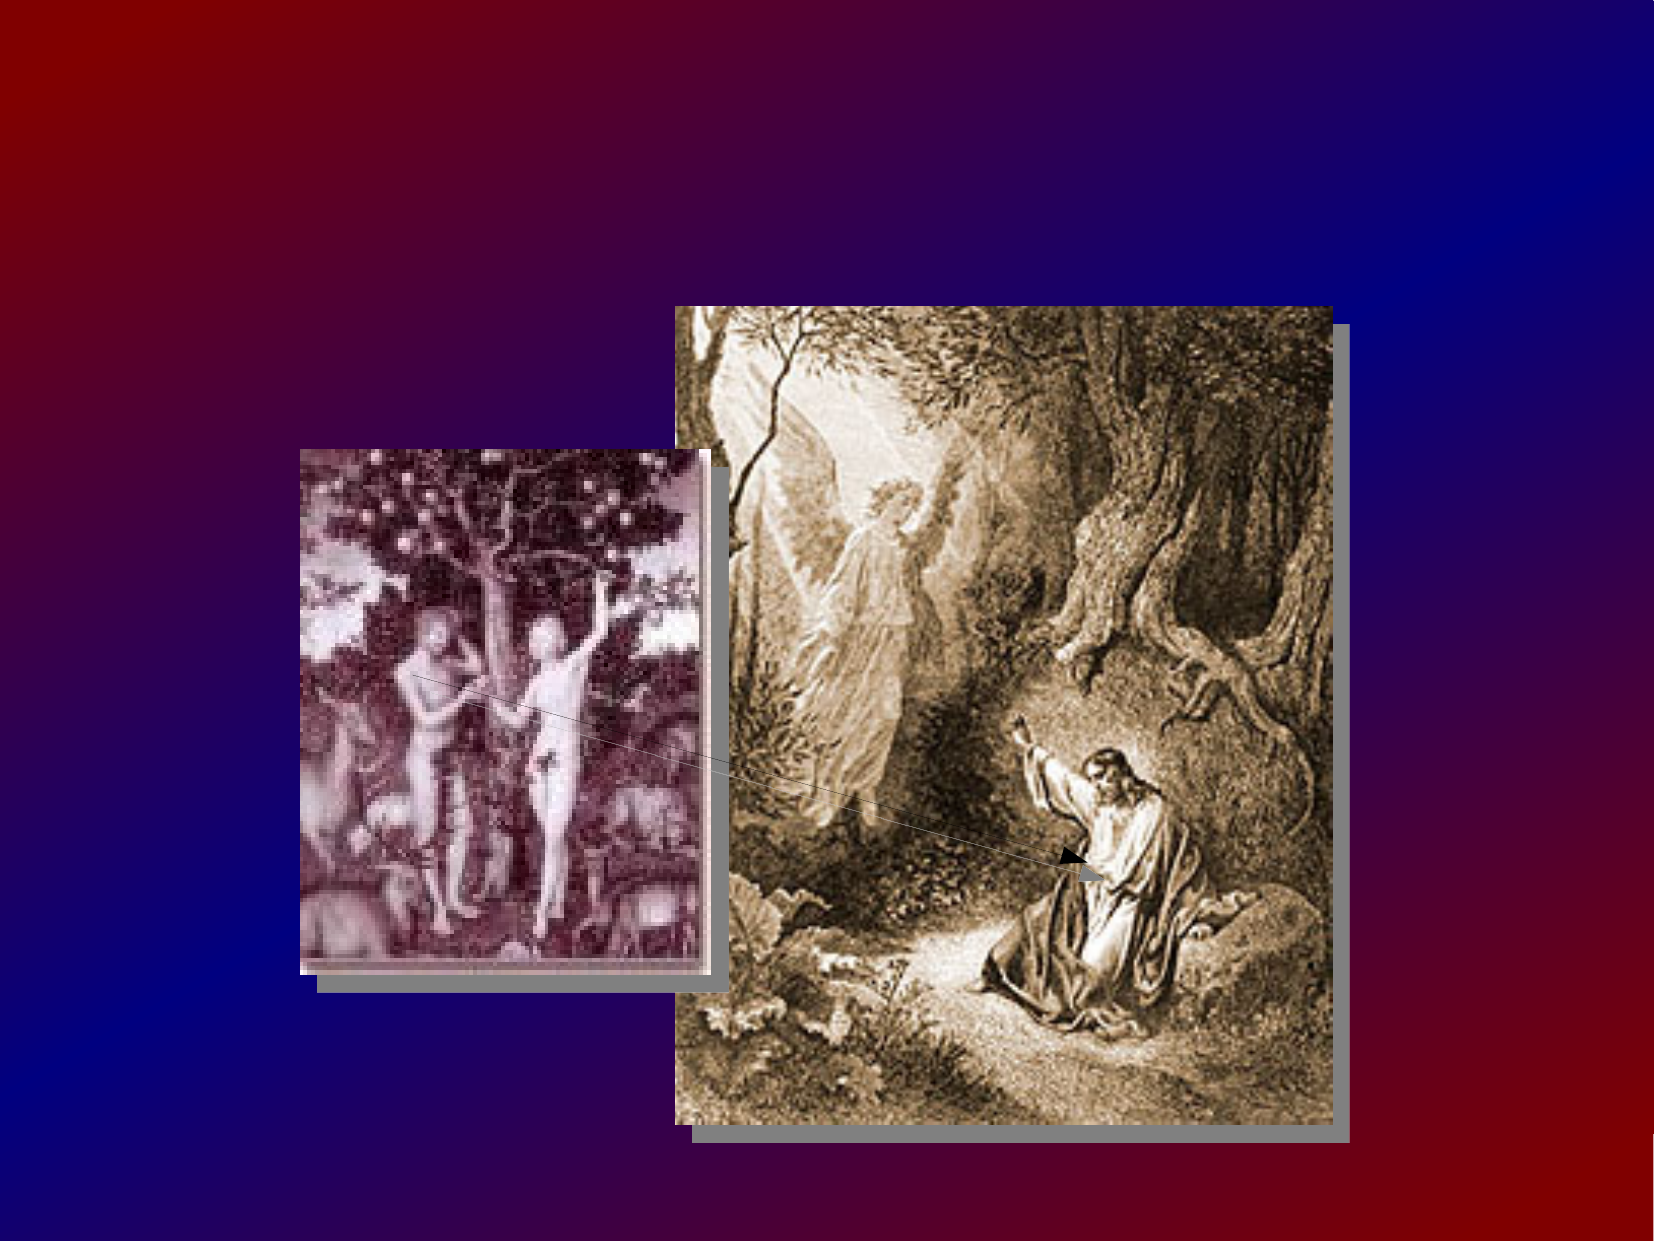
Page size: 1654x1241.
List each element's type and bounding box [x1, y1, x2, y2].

picture [300, 306, 1333, 1126]
